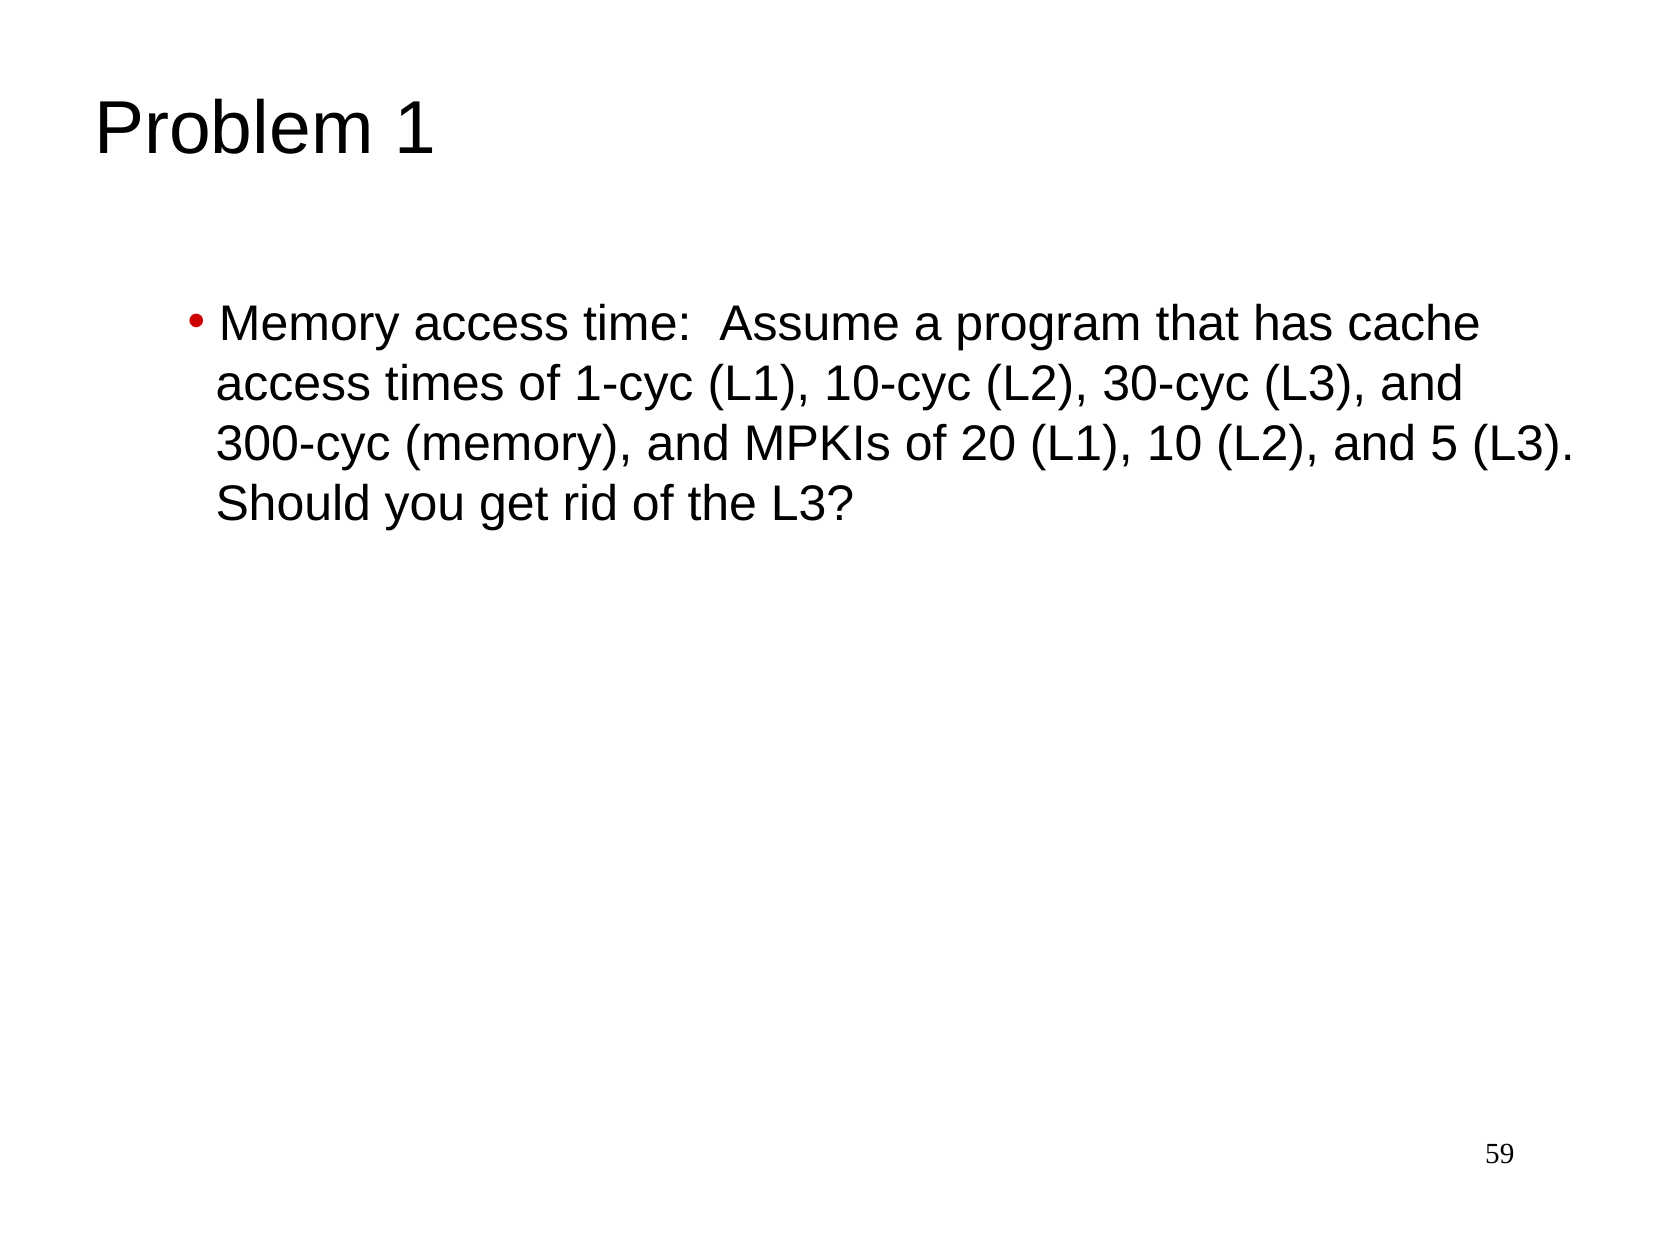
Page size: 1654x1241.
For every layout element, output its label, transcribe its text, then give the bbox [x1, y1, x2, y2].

text_box Memory access time: Assume a program that has cache access times of 1-cyc (L1), 10-cyc (L2), 30-cyc (L3), and 300-cyc (memory), and MPKIs of 20 (L1), 10 (L2), and 5 (L3). Should you get rid of the L3? [172, 282, 1592, 539]
text_box Problem 1 [79, 71, 452, 177]
text_box <number> [1184, 1129, 1530, 1213]
